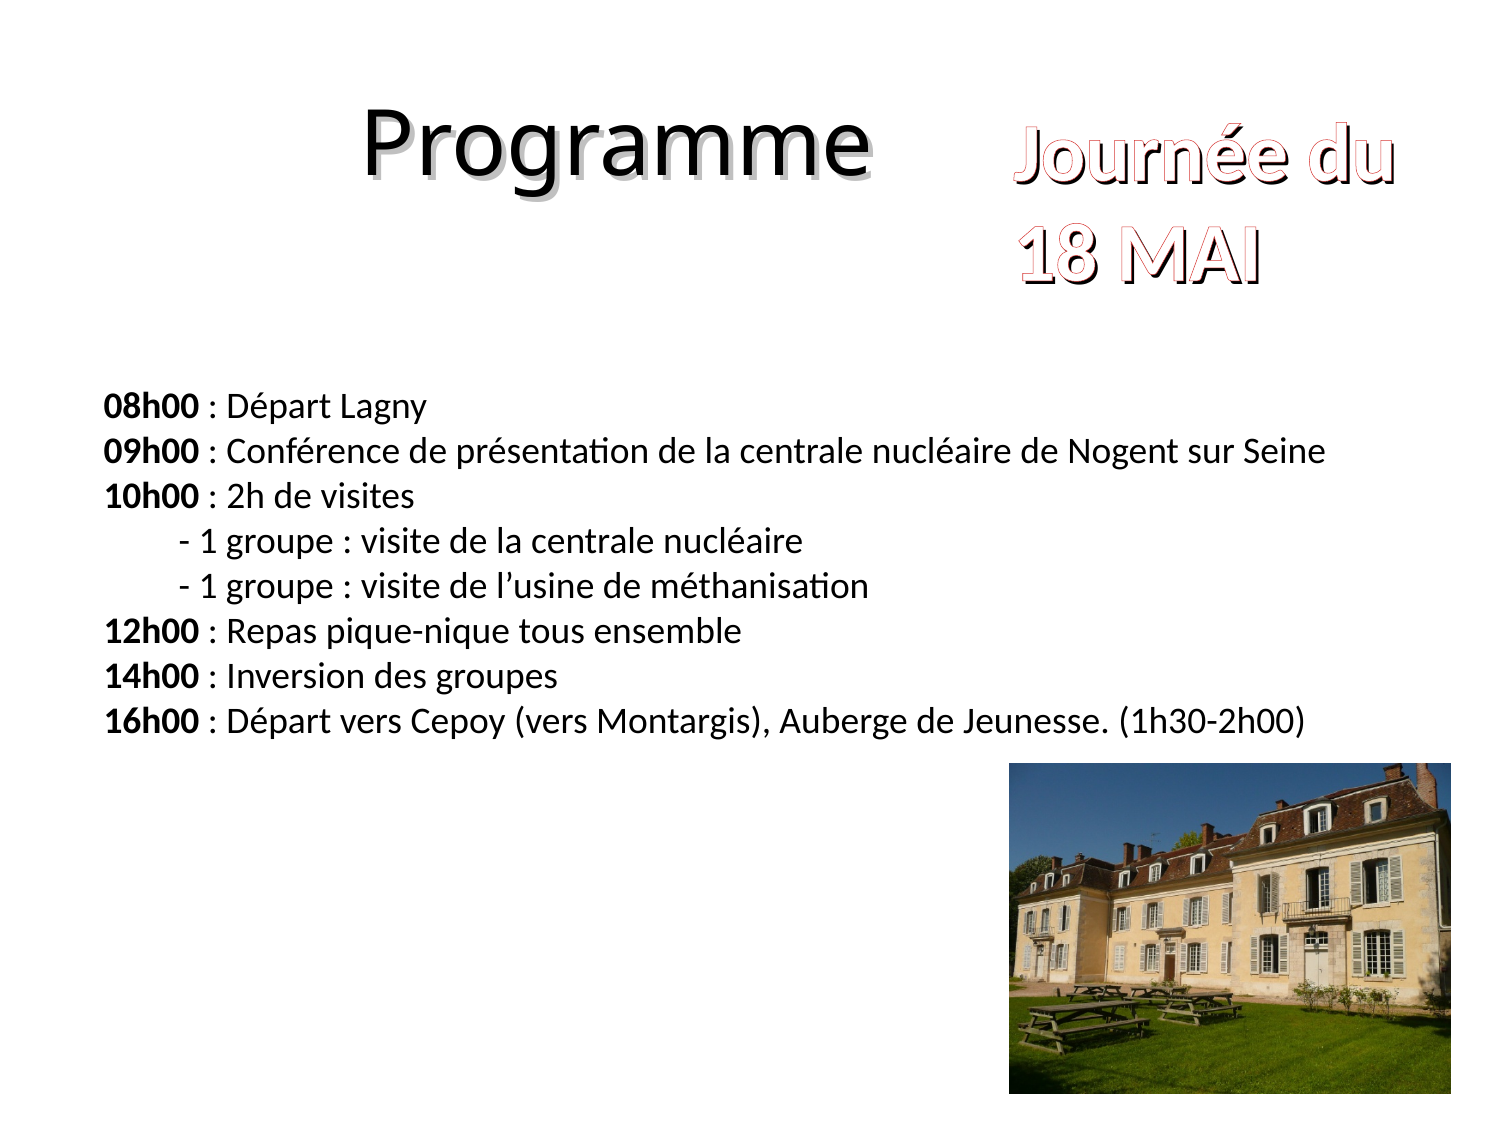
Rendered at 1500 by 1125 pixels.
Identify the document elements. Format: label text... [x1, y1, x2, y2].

title Programme [75, 45, 1426, 233]
text_box Journée du 18 MAI [998, 90, 1424, 308]
text_box 08h00 : Départ Lagny 09h00 : Conférence de présentation de la centrale nucléaire de Nogent sur Seine 10h00 : 2h de visites - 1 groupe : visite de la centrale nucléaire - 1 groupe : visite de l’usine de méthanisation 12h00 : Repas pique-nique tous ensemble 14h00 : Inversion des groupes 16h00 : Départ vers Cepoy (vers Montargis), Auberge de Jeunesse. (1h30-2h00) [88, 373, 1353, 753]
picture [1009, 763, 1451, 1095]
